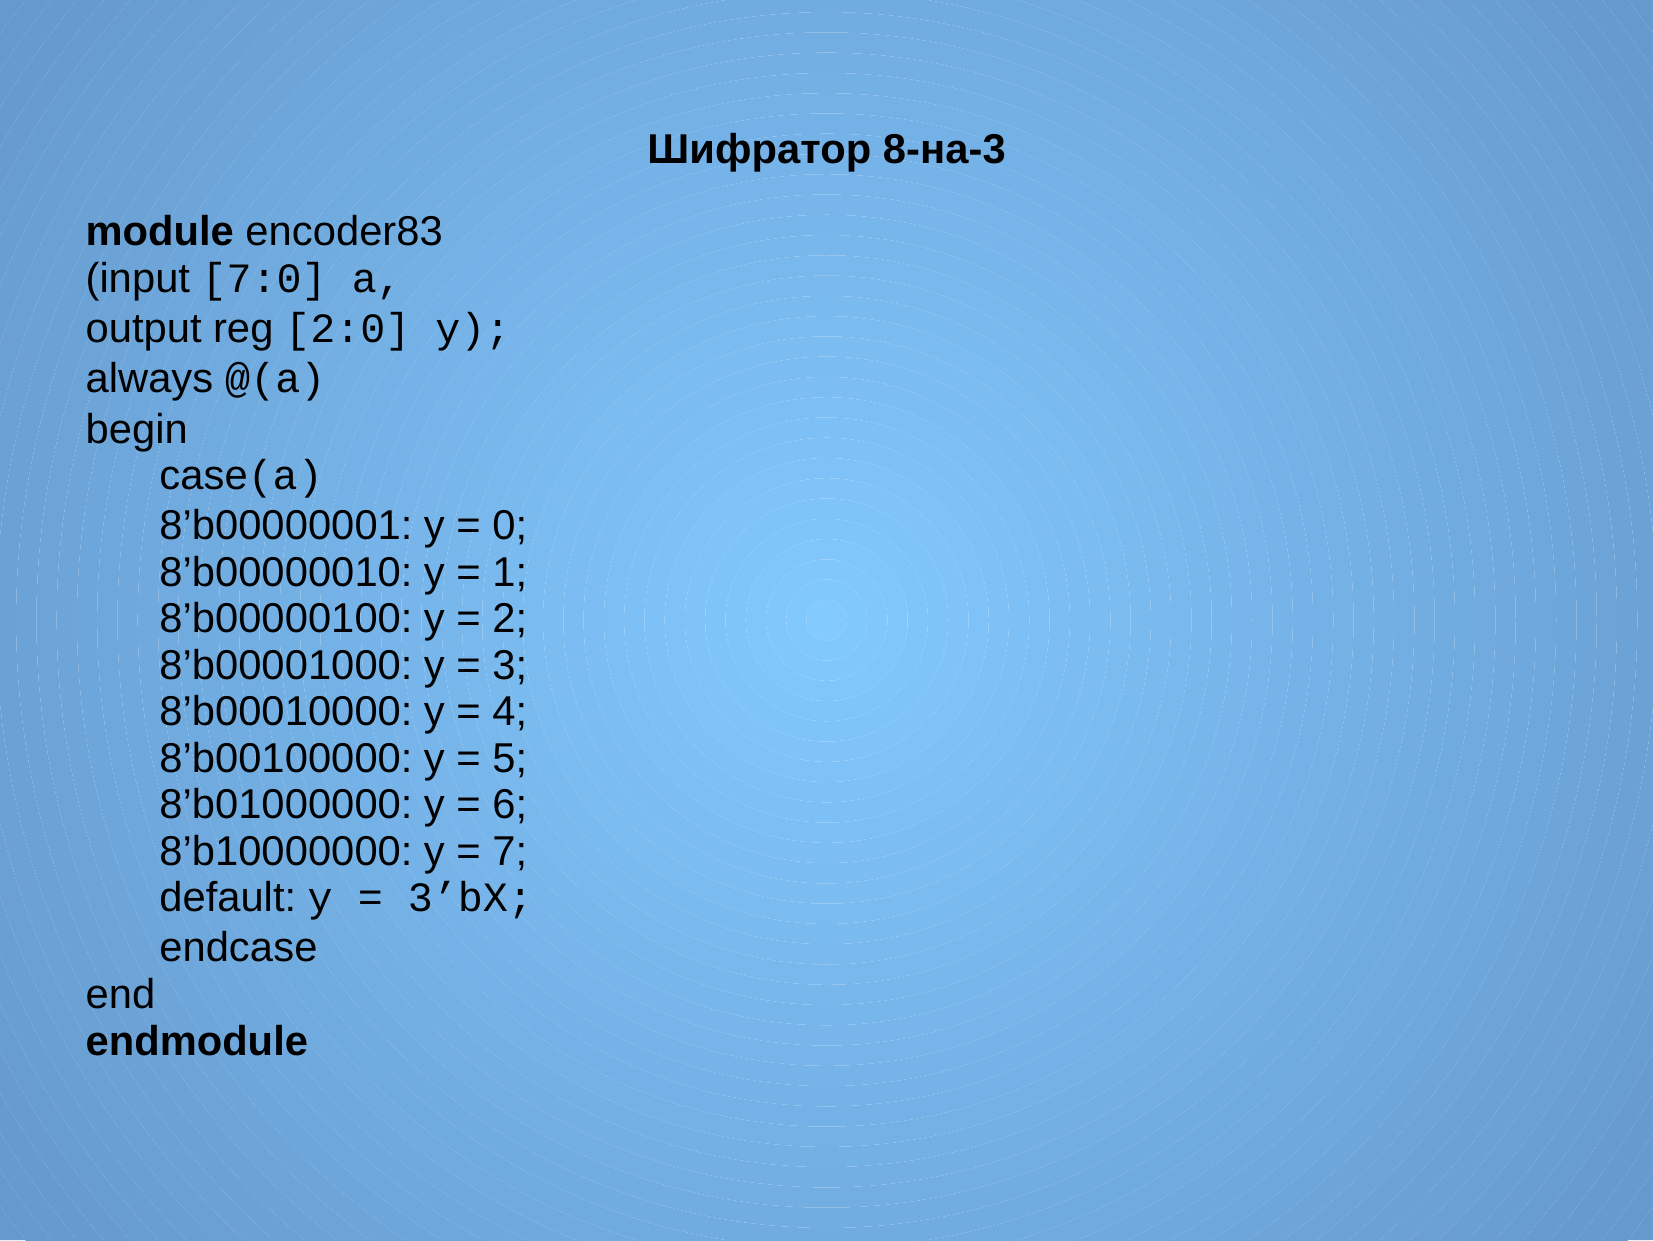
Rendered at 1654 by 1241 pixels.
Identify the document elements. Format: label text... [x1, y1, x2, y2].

text_box module encoder83 (input [7:0] a, output reg [2:0] y); always @(a) begin case(a) 8’b00000001: y = 0; 8’b00000010: y = 1; 8’b00000100: y = 2; 8’b00001000: y = 3; 8’b00010000: y = 4; 8’b00100000: y = 5; 8’b01000000: y = 6; 8’b10000000: y = 7; default: y = 3’bX; endcase end endmodule [70, 200, 1583, 1165]
text_box Шифратор 8-на-3 [632, 118, 1021, 180]
